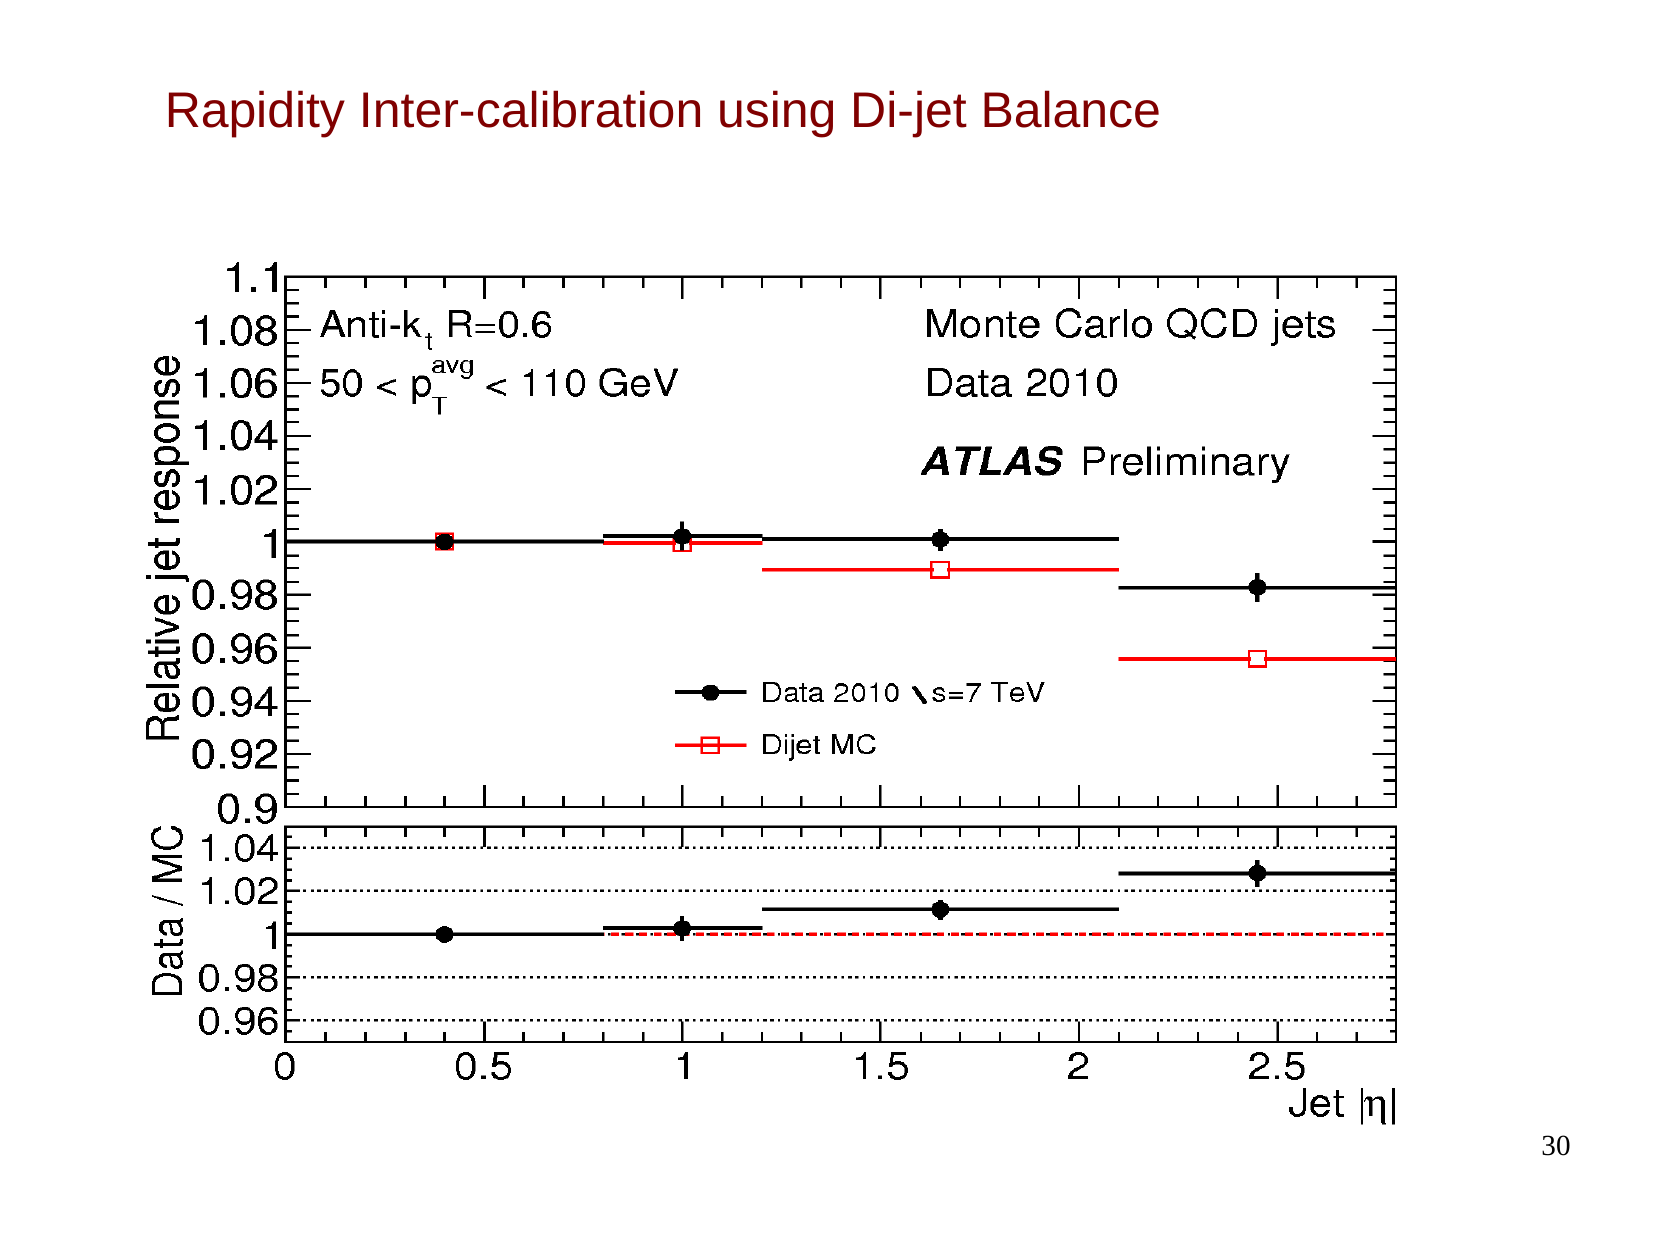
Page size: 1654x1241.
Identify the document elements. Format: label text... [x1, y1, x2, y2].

text_box Rapidity Inter-calibration using Di-jet Balance [150, 75, 1538, 188]
picture [125, 240, 1463, 1126]
